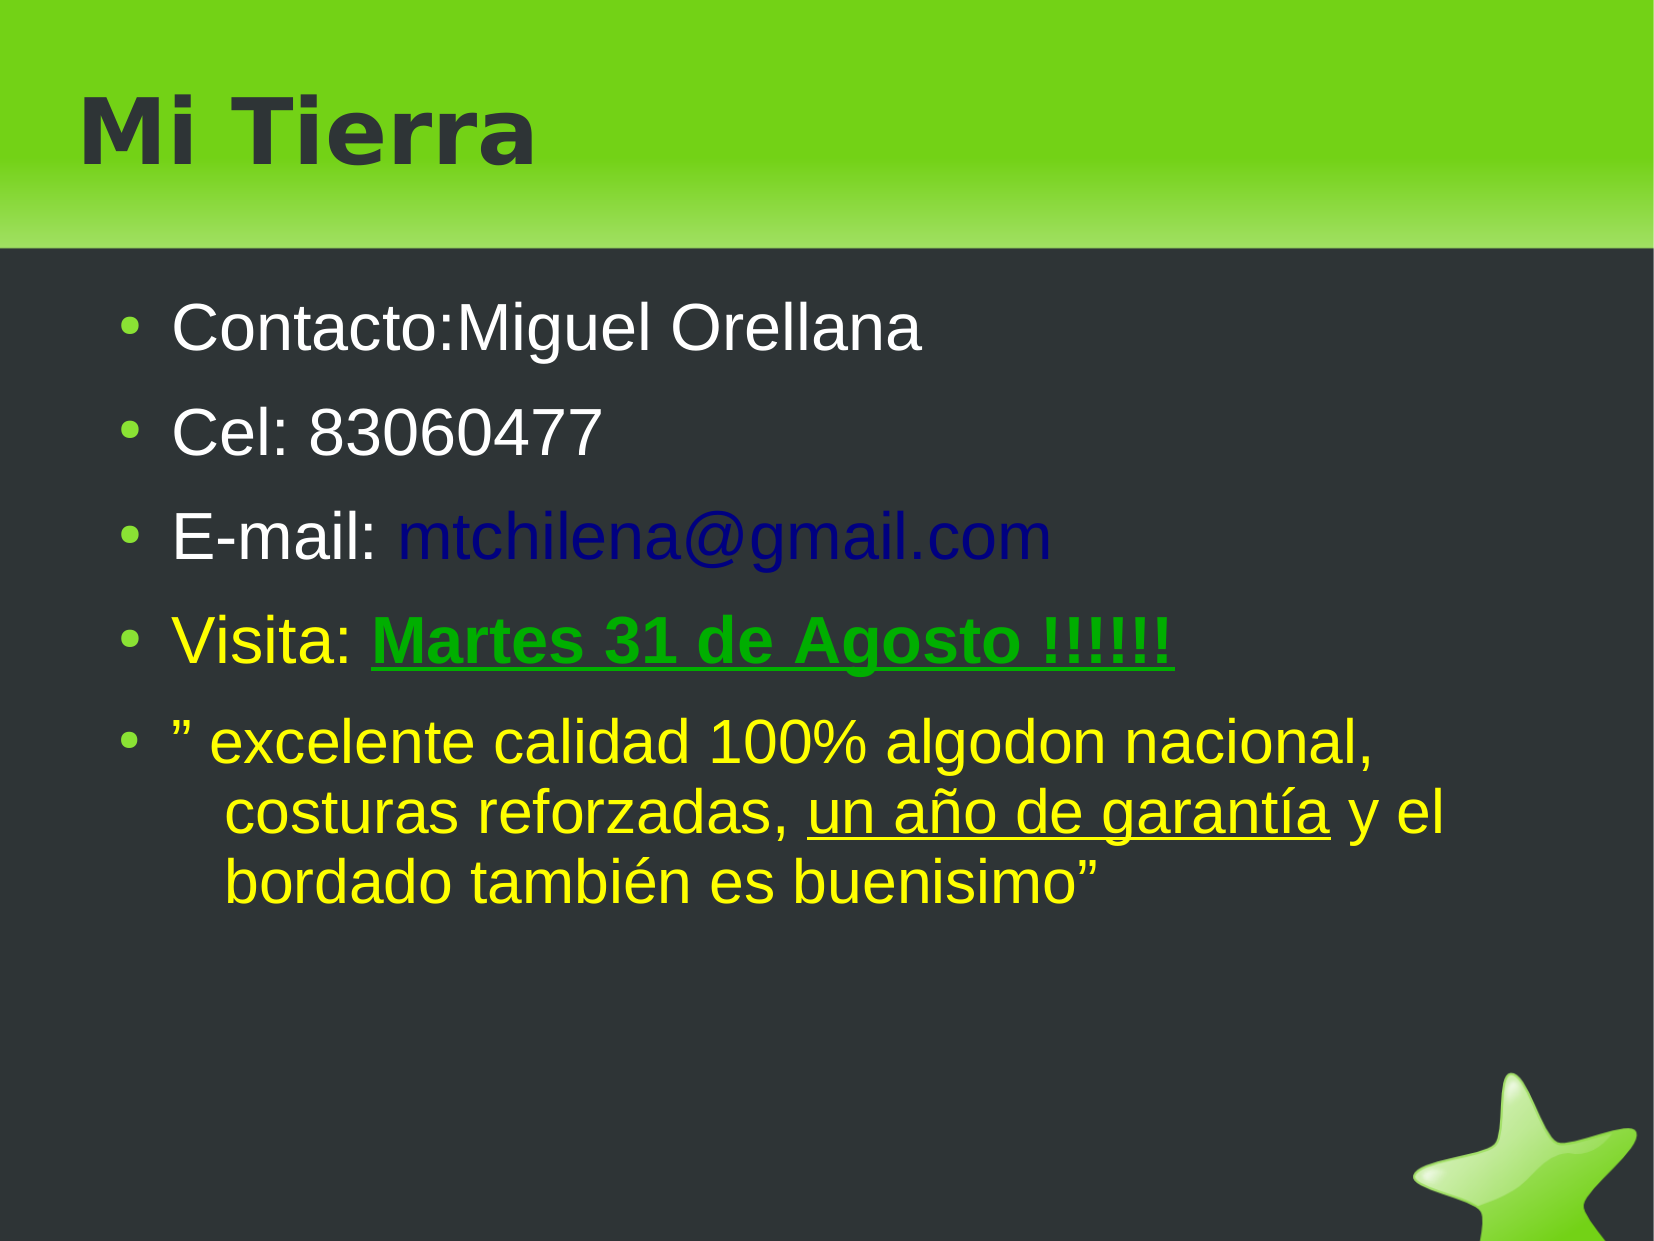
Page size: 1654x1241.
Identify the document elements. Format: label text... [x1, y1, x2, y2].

title Mi Tierra [76, 36, 1565, 229]
picture [0, 0, 1654, 1241]
list Contacto:Miguel Orellana Cel: 83060477 E-mail: mtchilena@gmail.com Visita: Martes 31 de Agosto !!!!!! ” excelente calidad 100% algodon nacional, costuras reforzadas, un año de garantía y el bordado también es buenisimo” [82, 290, 1571, 1094]
